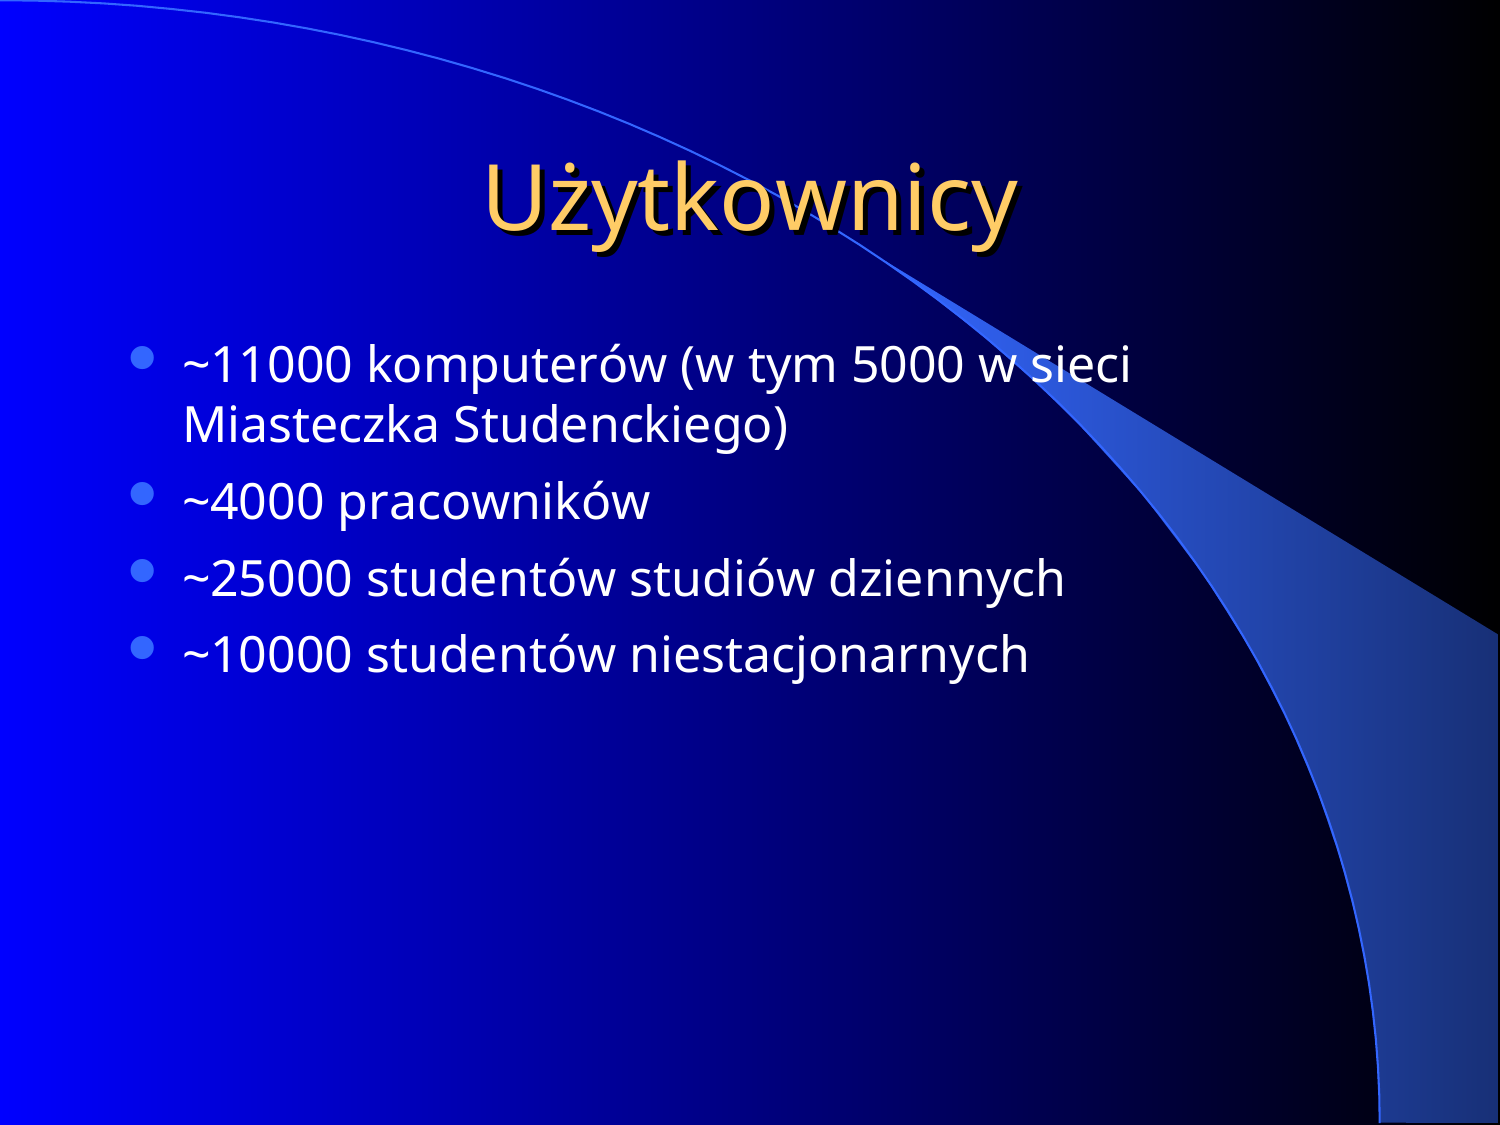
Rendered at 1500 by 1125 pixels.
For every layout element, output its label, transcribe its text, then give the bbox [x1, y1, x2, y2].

title Użytkownicy [112, 99, 1388, 288]
list ~11000 komputerów (w tym 5000 w sieci Miasteczka Studenckiego) ~4000 pracowników ~25000 studentów studiów dziennych ~10000 studentów niestacjonarnych [112, 324, 1388, 1000]
